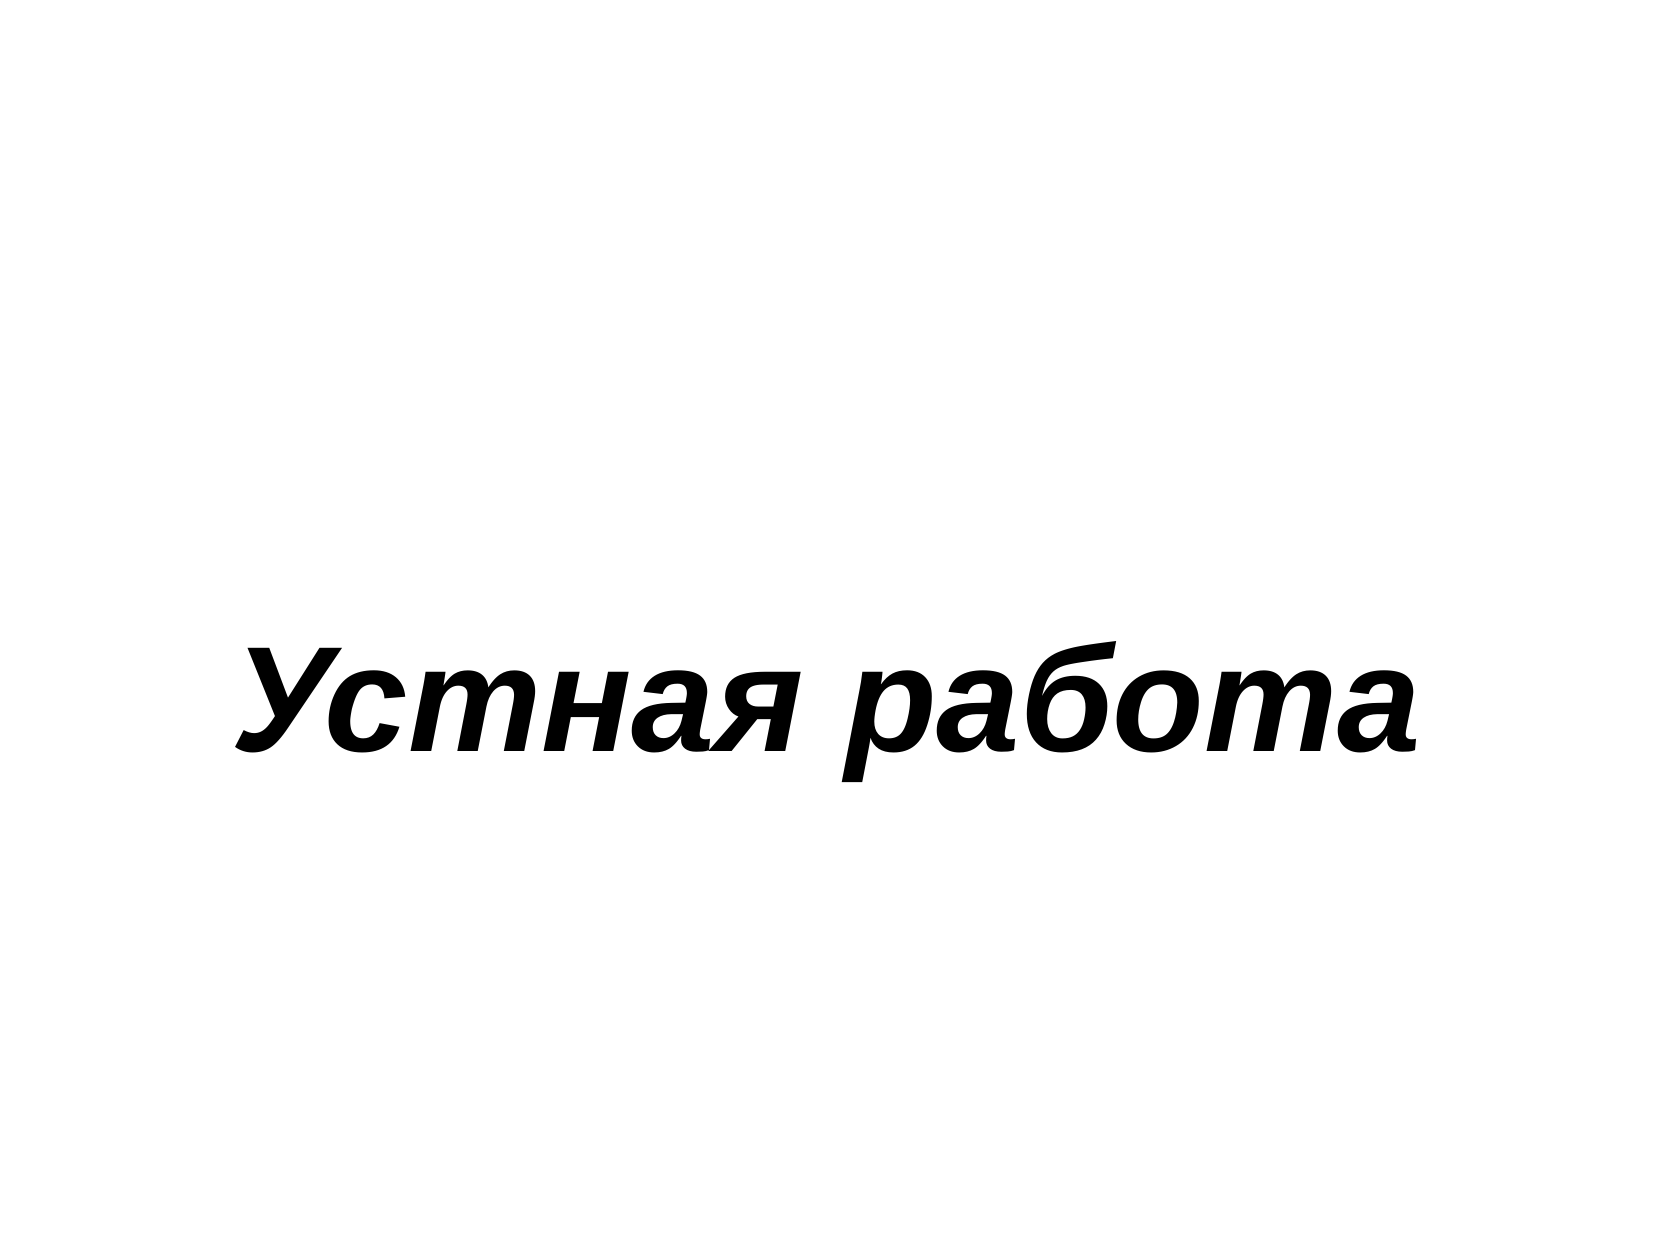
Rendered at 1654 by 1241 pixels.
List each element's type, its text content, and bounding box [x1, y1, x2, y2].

subtitle Устная работа [82, 297, 1571, 1102]
